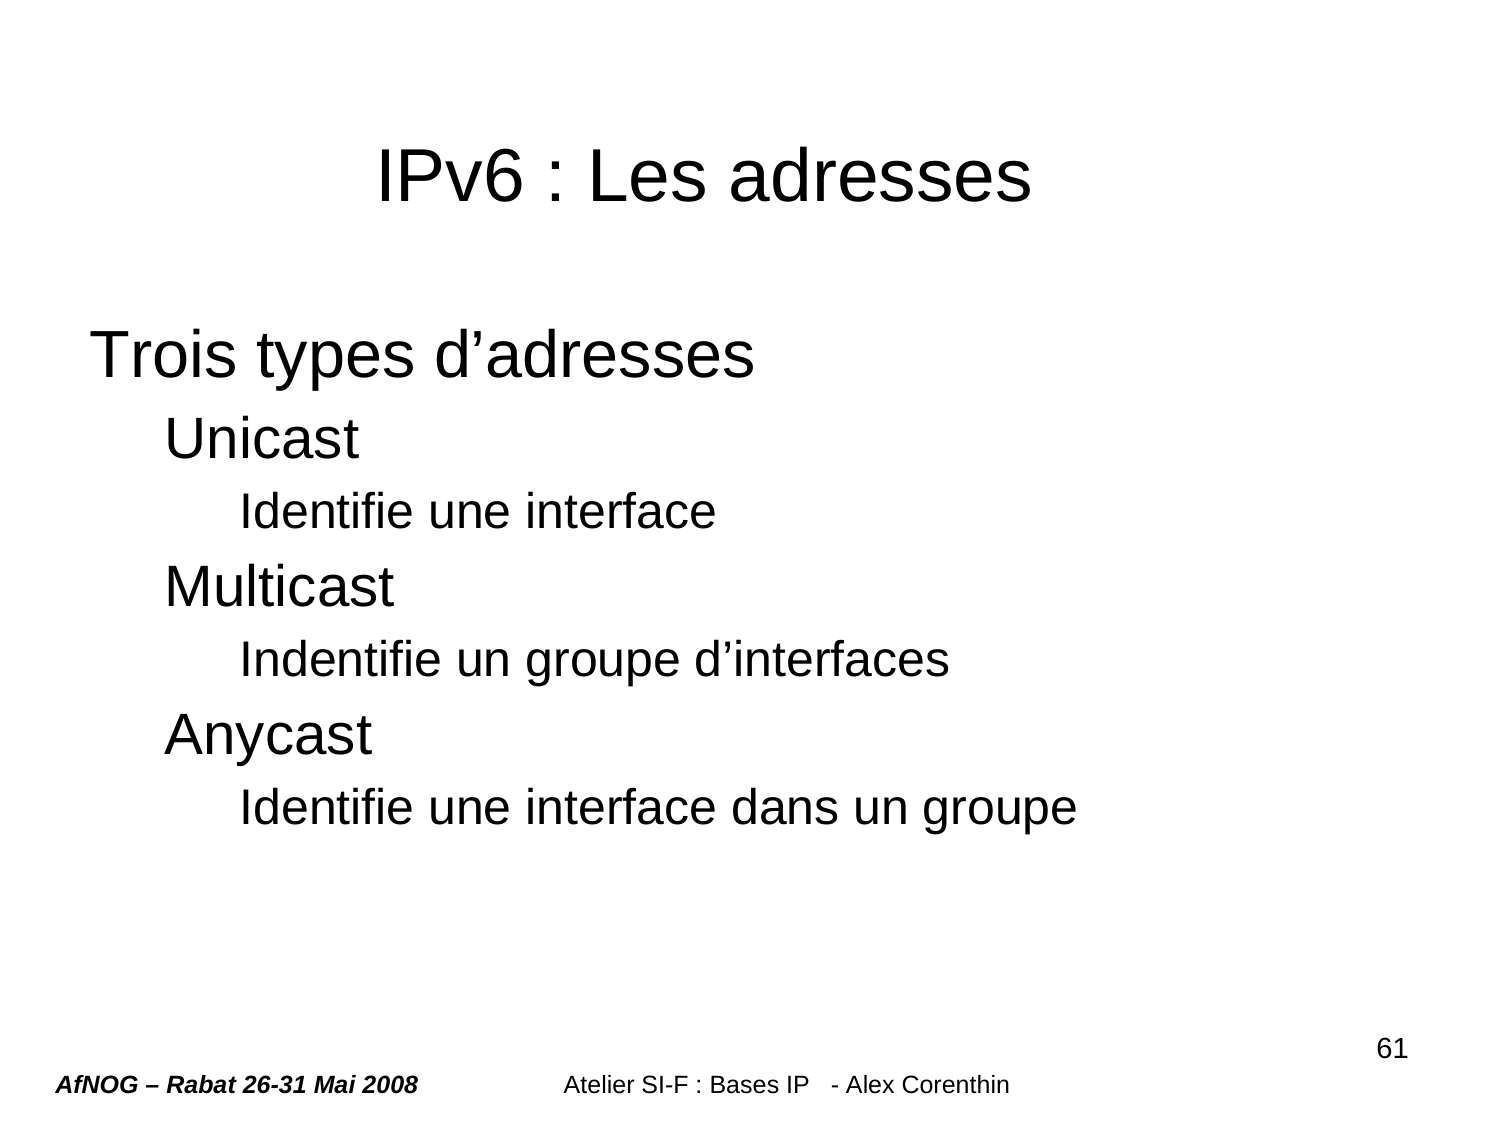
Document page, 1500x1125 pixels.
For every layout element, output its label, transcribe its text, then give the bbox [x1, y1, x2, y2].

title IPv6 : Les adresses [66, 119, 1342, 225]
list Trois types d’adresses Unicast Identifie une interface Multicast Indentifie un groupe d’interfaces Anycast Identifie une interface dans un groupe [74, 309, 1417, 876]
